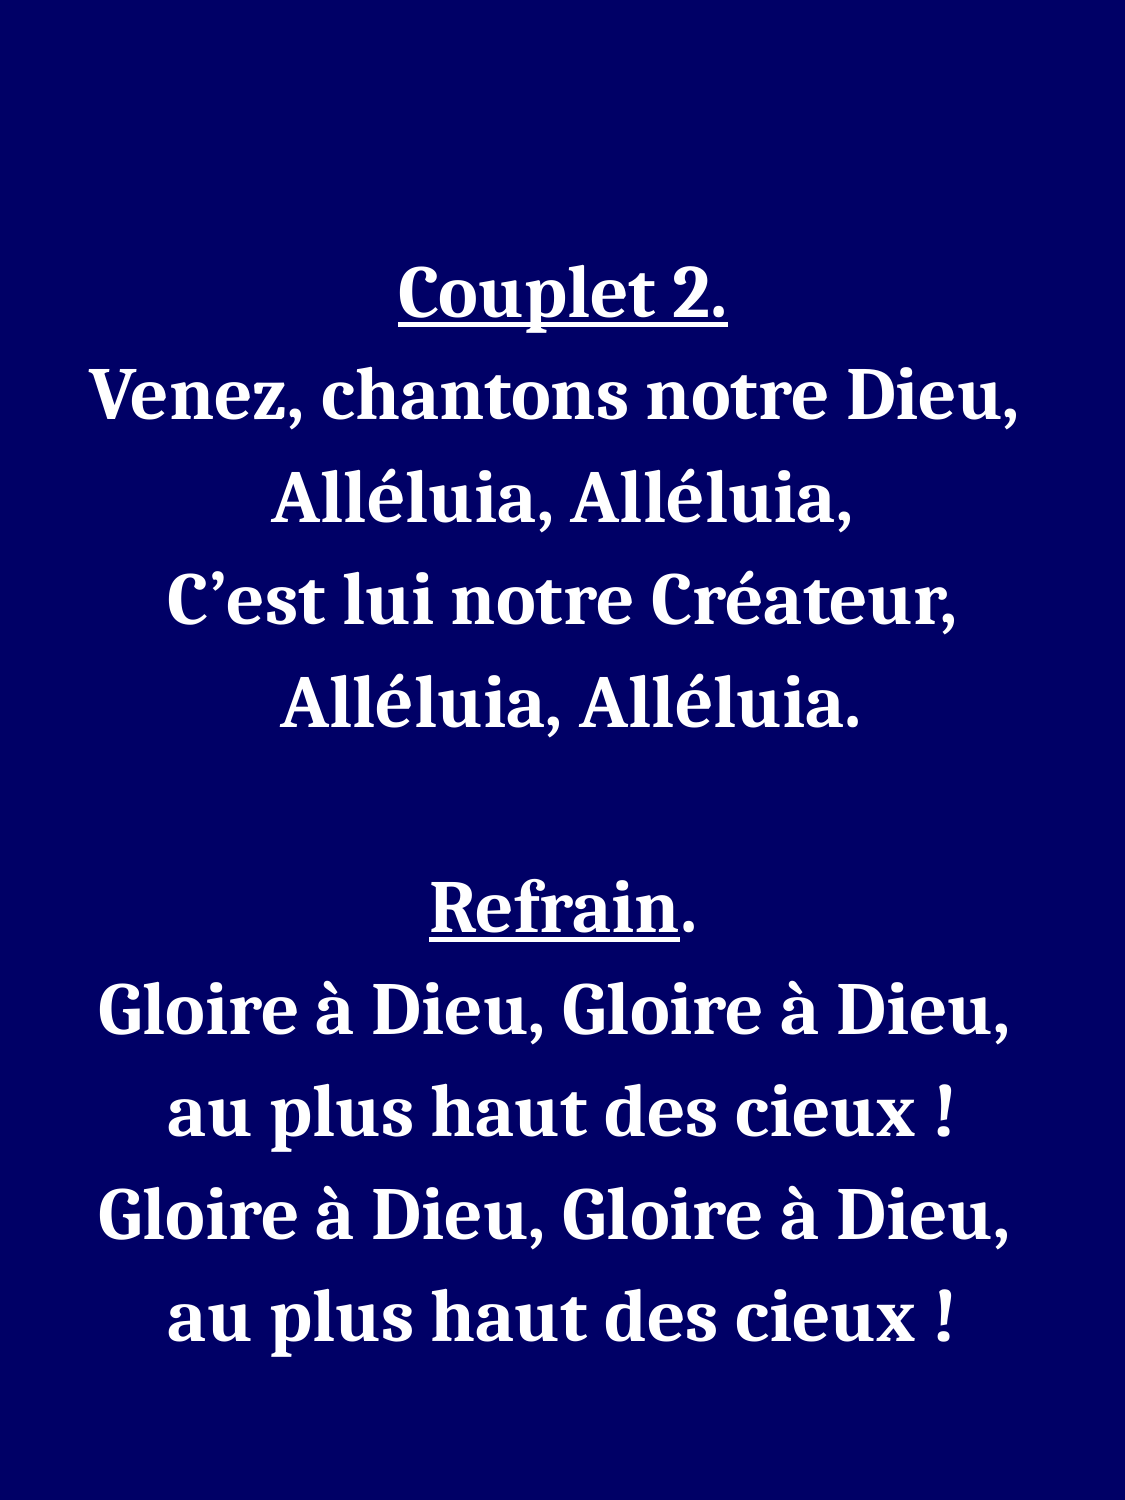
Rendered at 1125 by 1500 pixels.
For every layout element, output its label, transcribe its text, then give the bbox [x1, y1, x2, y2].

text_box Couplet 2. Venez, chantons notre Dieu, Alléluia, Alléluia, C’est lui notre Créateur, Alléluia, Alléluia. Refrain. Gloire à Dieu, Gloire à Dieu, au plus haut des cieux ! Gloire à Dieu, Gloire à Dieu, au plus haut des cieux ! [0, 177, 1125, 1483]
